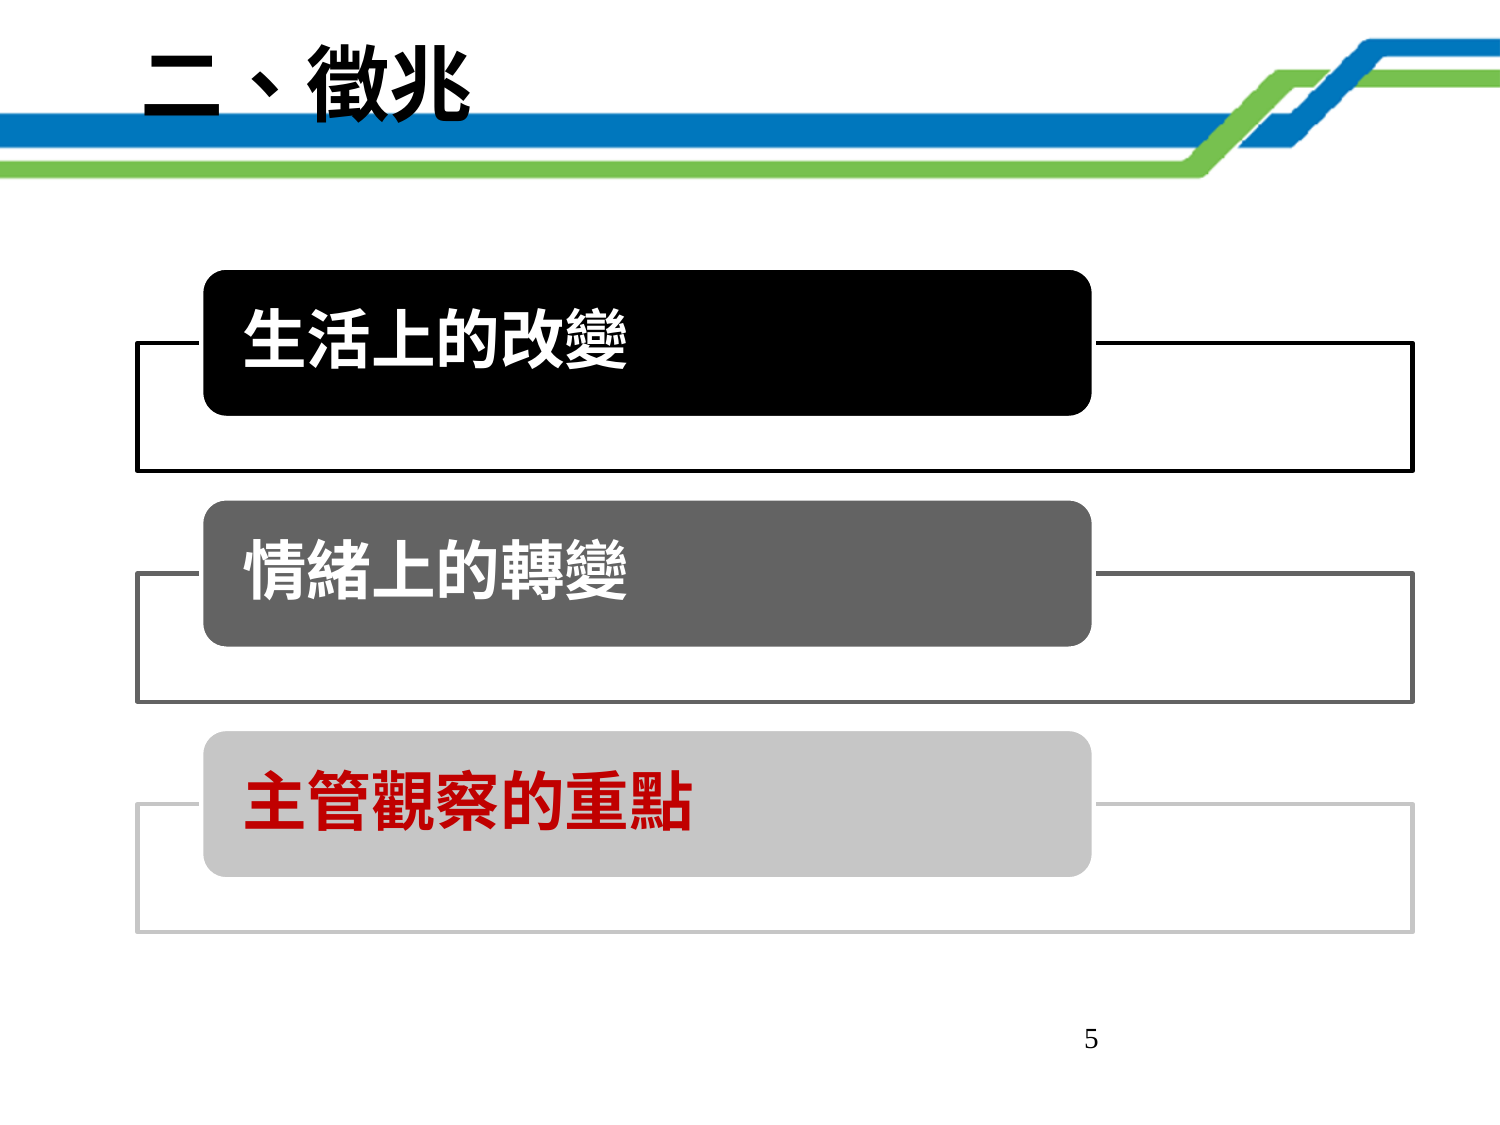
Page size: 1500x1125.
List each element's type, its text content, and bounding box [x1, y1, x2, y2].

title 二、徵兆 [125, 24, 880, 113]
text_box 主管觀察的重點 [201, 729, 1094, 880]
text_box 生活上的改變 [201, 267, 1094, 418]
text_box [1069, 1011, 1382, 1087]
text_box [137, 804, 1413, 932]
text_box [137, 573, 1413, 702]
text_box [137, 343, 1413, 471]
text_box 情緒上的轉變 [201, 498, 1094, 649]
